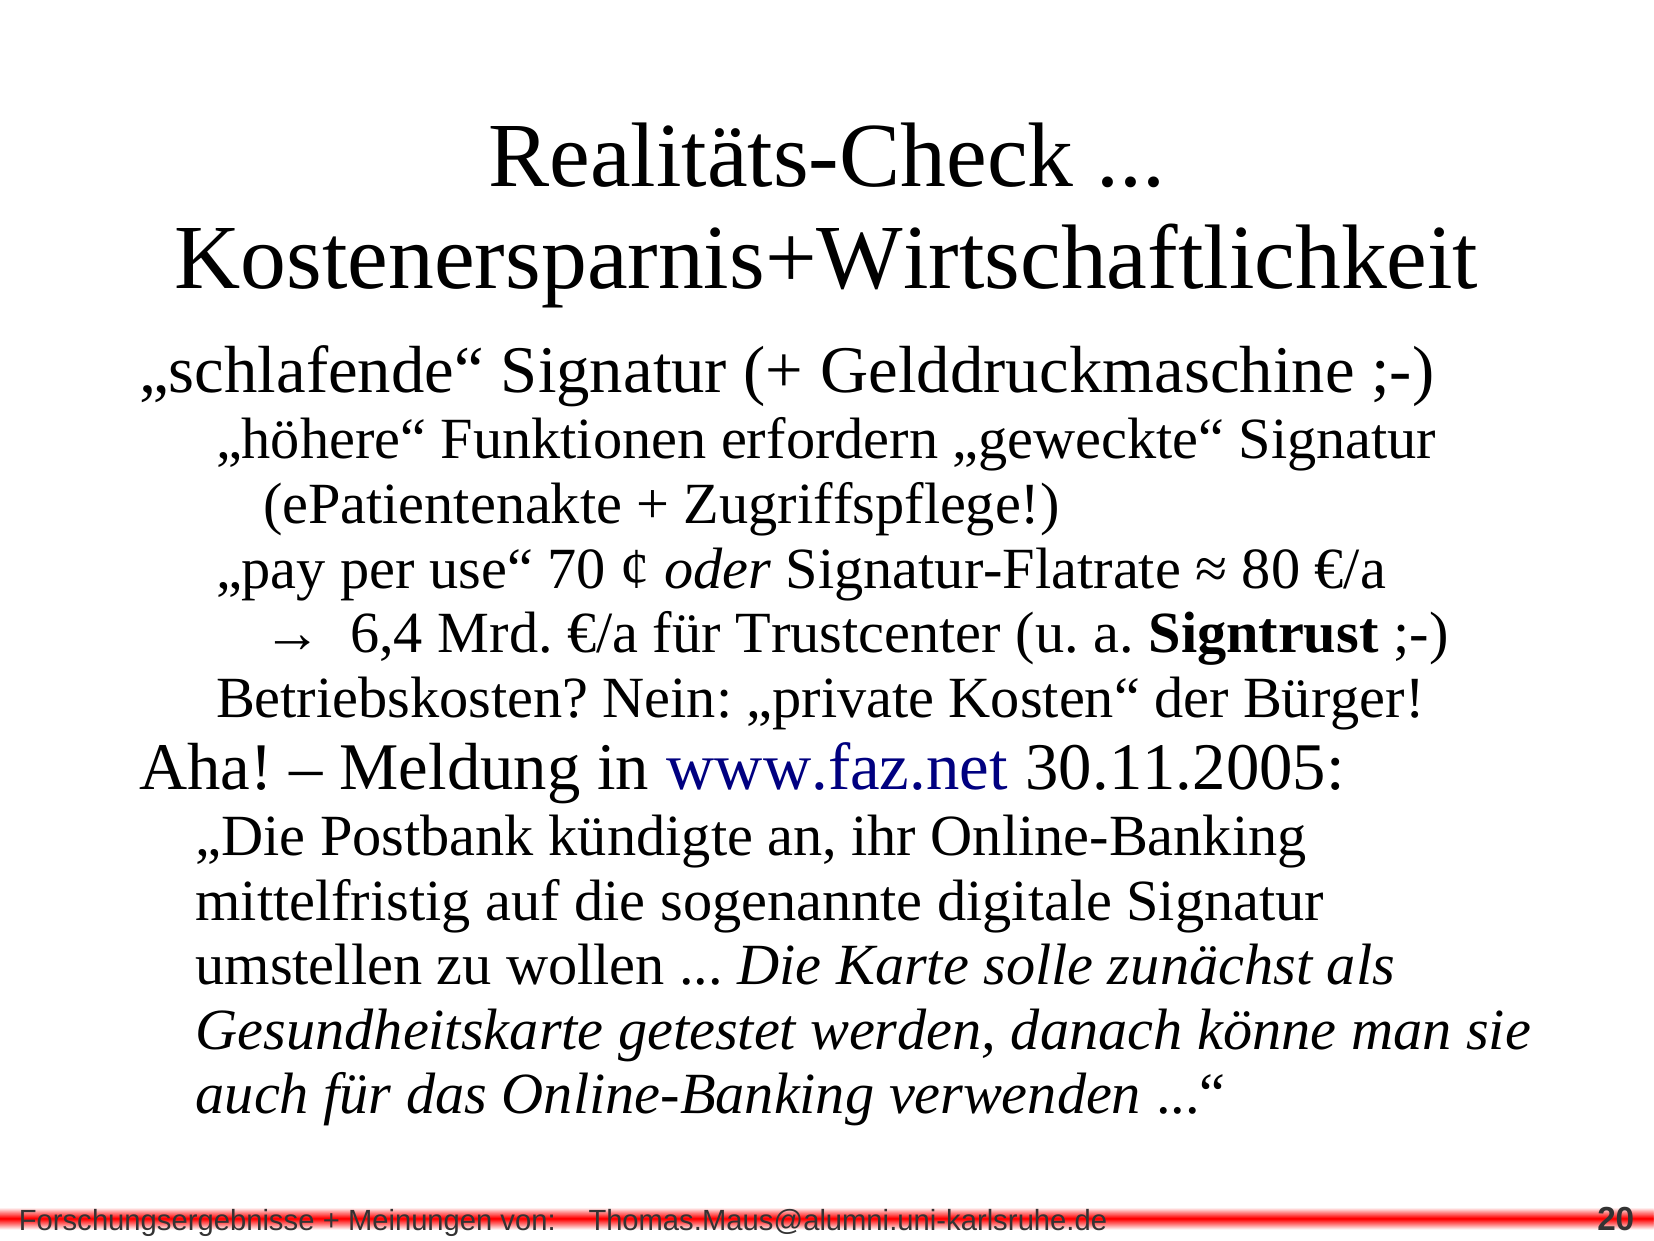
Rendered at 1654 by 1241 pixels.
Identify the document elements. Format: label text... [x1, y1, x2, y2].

list „schlafende“ Signatur (+ Gelddruckmaschine ;-) „höhere“ Funktionen erfordern „geweckte“ Signatur (ePatientenakte + Zugriffspflege!) „pay per use“ 70 ¢ oder Signatur-Flatrate ≈ 80 €/a → 6,4 Mrd. €/a für Trustcenter (u. a. Signtrust ;-) Betriebskosten? Nein: „private Kosten“ der Bürger! Aha! – Meldung in www.faz.net 30.11.2005: „Die Postbank kündigte an, ihr Online-Banking mittelfristig auf die sogenannte digitale Signatur umstellen zu wollen ... Die Karte solle zunächst als Gesundheitskarte getestet werden, danach könne man sie auch für das Online-Banking verwenden ...“ [121, 332, 1534, 1205]
title Realitäts-Check ... Kostenersparnis+Wirtschaftlichkeit [121, 95, 1534, 318]
